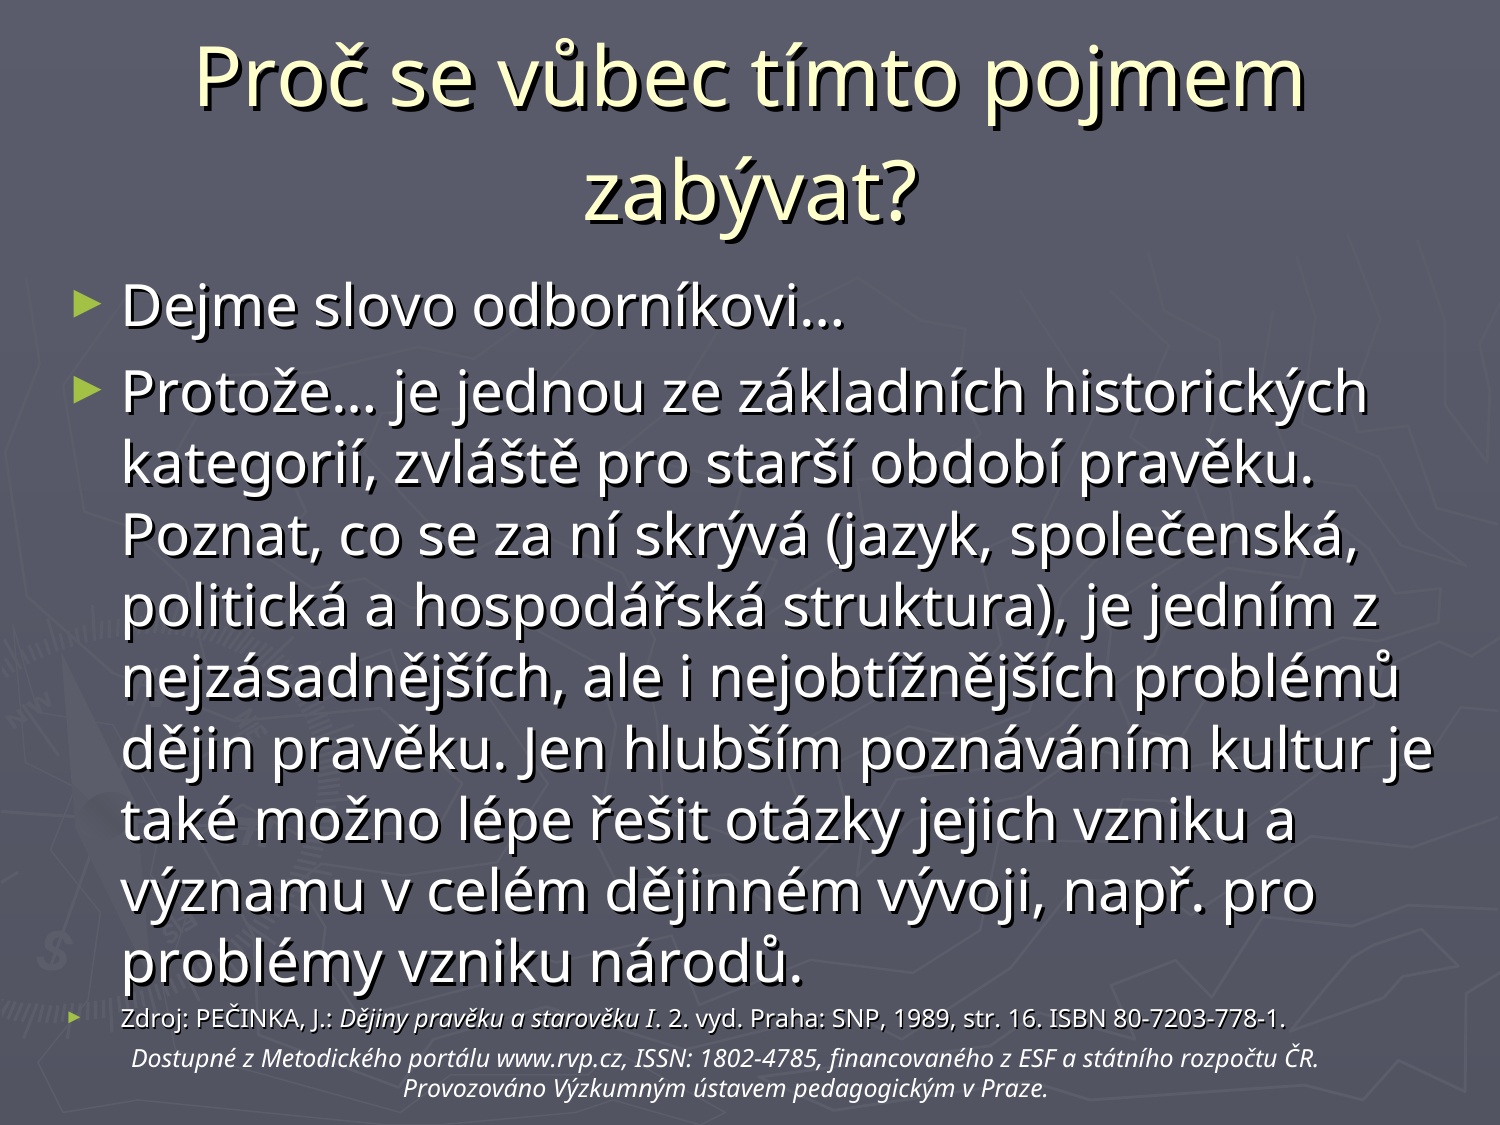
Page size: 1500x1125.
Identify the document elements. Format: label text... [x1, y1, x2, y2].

list Dejme slovo odborníkovi… Protože… je jednou ze základních historických kategorií, zvláště pro starší období pravěku. Poznat, co se za ní skrývá (jazyk, společenská, politická a hospodářská struktura), je jedním z nejzásadnějších, ale i nejobtížnějších problémů dějin pravěku. Jen hlubším poznáváním kultur je také možno lépe řešit otázky jejich vzniku a významu v celém dějinném vývoji, např. pro problémy vzniku národů. Zdroj: PEČINKA, J.: Dějiny pravěku a starověku I. 2. vyd. Praha: SNP, 1989, str. 16. ISBN 80-7203-778-1. [49, 262, 1451, 1001]
text_box Dostupné z Metodického portálu www.rvp.cz, ISSN: 1802-4785, financovaného z ESF a státního rozpočtu ČR. Provozováno Výzkumným ústavem pedagogickým v Praze. [105, 1042, 1348, 1103]
title Proč se vůbec tímto pojmem zabývat? [49, 23, 1451, 239]
